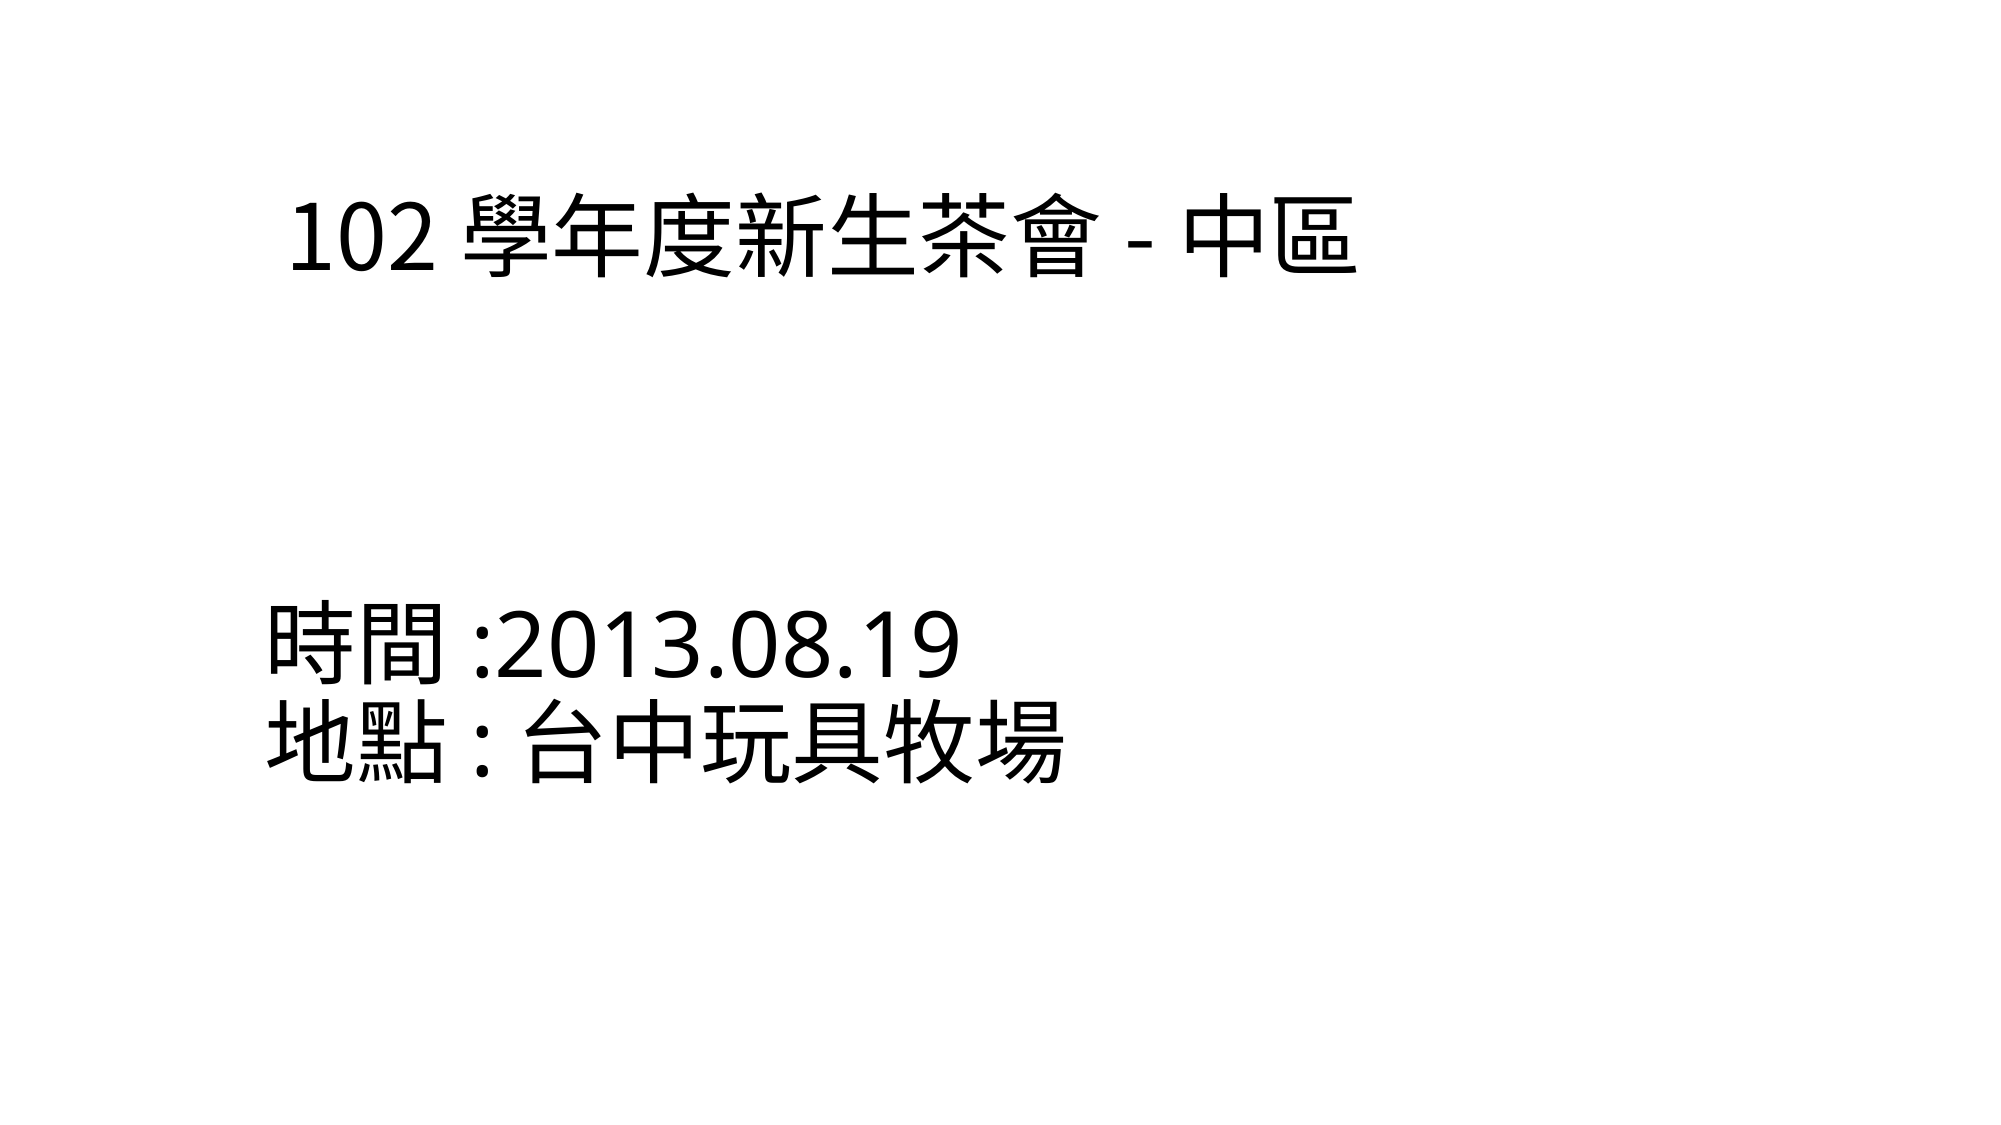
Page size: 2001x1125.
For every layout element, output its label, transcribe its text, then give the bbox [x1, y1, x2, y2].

subtitle 時間:2013.08.19 地點:台中玩具牧場 [249, 590, 1750, 863]
title 102學年度新生茶會-中區 [249, 184, 1750, 576]
